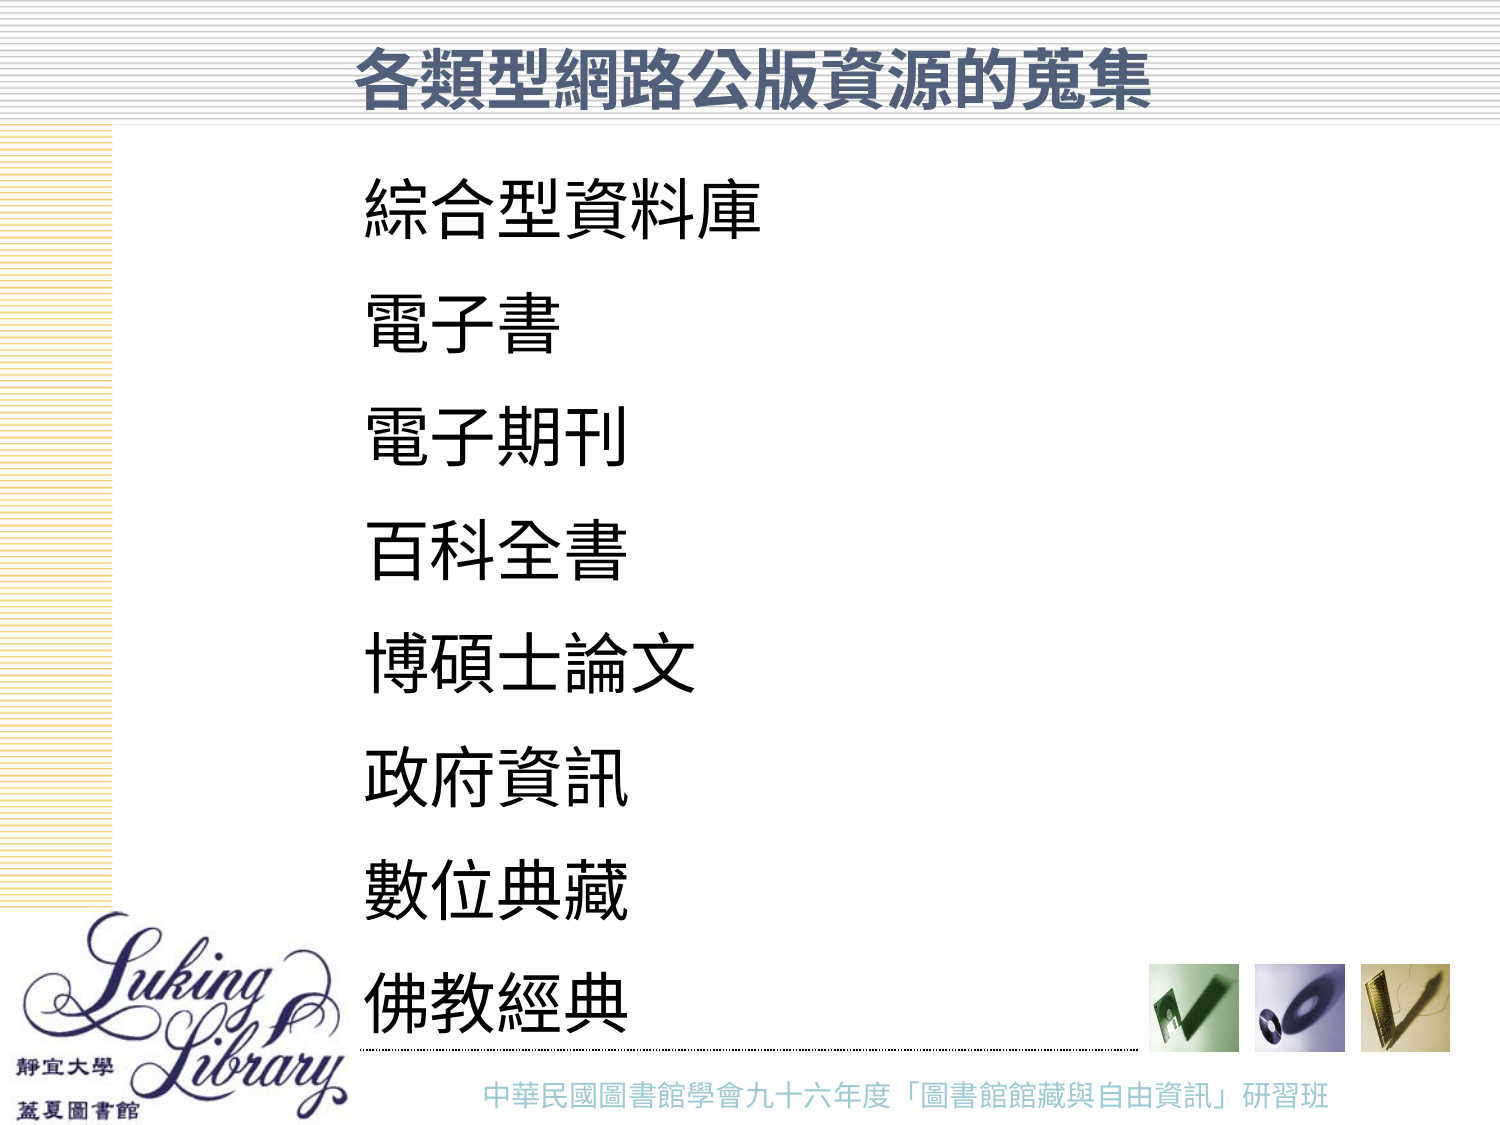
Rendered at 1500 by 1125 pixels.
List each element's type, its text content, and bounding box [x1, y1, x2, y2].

list 綜合型資料庫 電子書 電子期刊 百科全書 博碩士論文 政府資訊 數位典藏 佛教經典 [348, 149, 1413, 1013]
picture [1149, 1013, 1239, 1052]
title 各類型網路公版資源的蒐集 [74, 27, 1433, 123]
picture [1255, 1013, 1345, 1052]
picture [0, 0, 1500, 1125]
picture [1361, 964, 1450, 1052]
